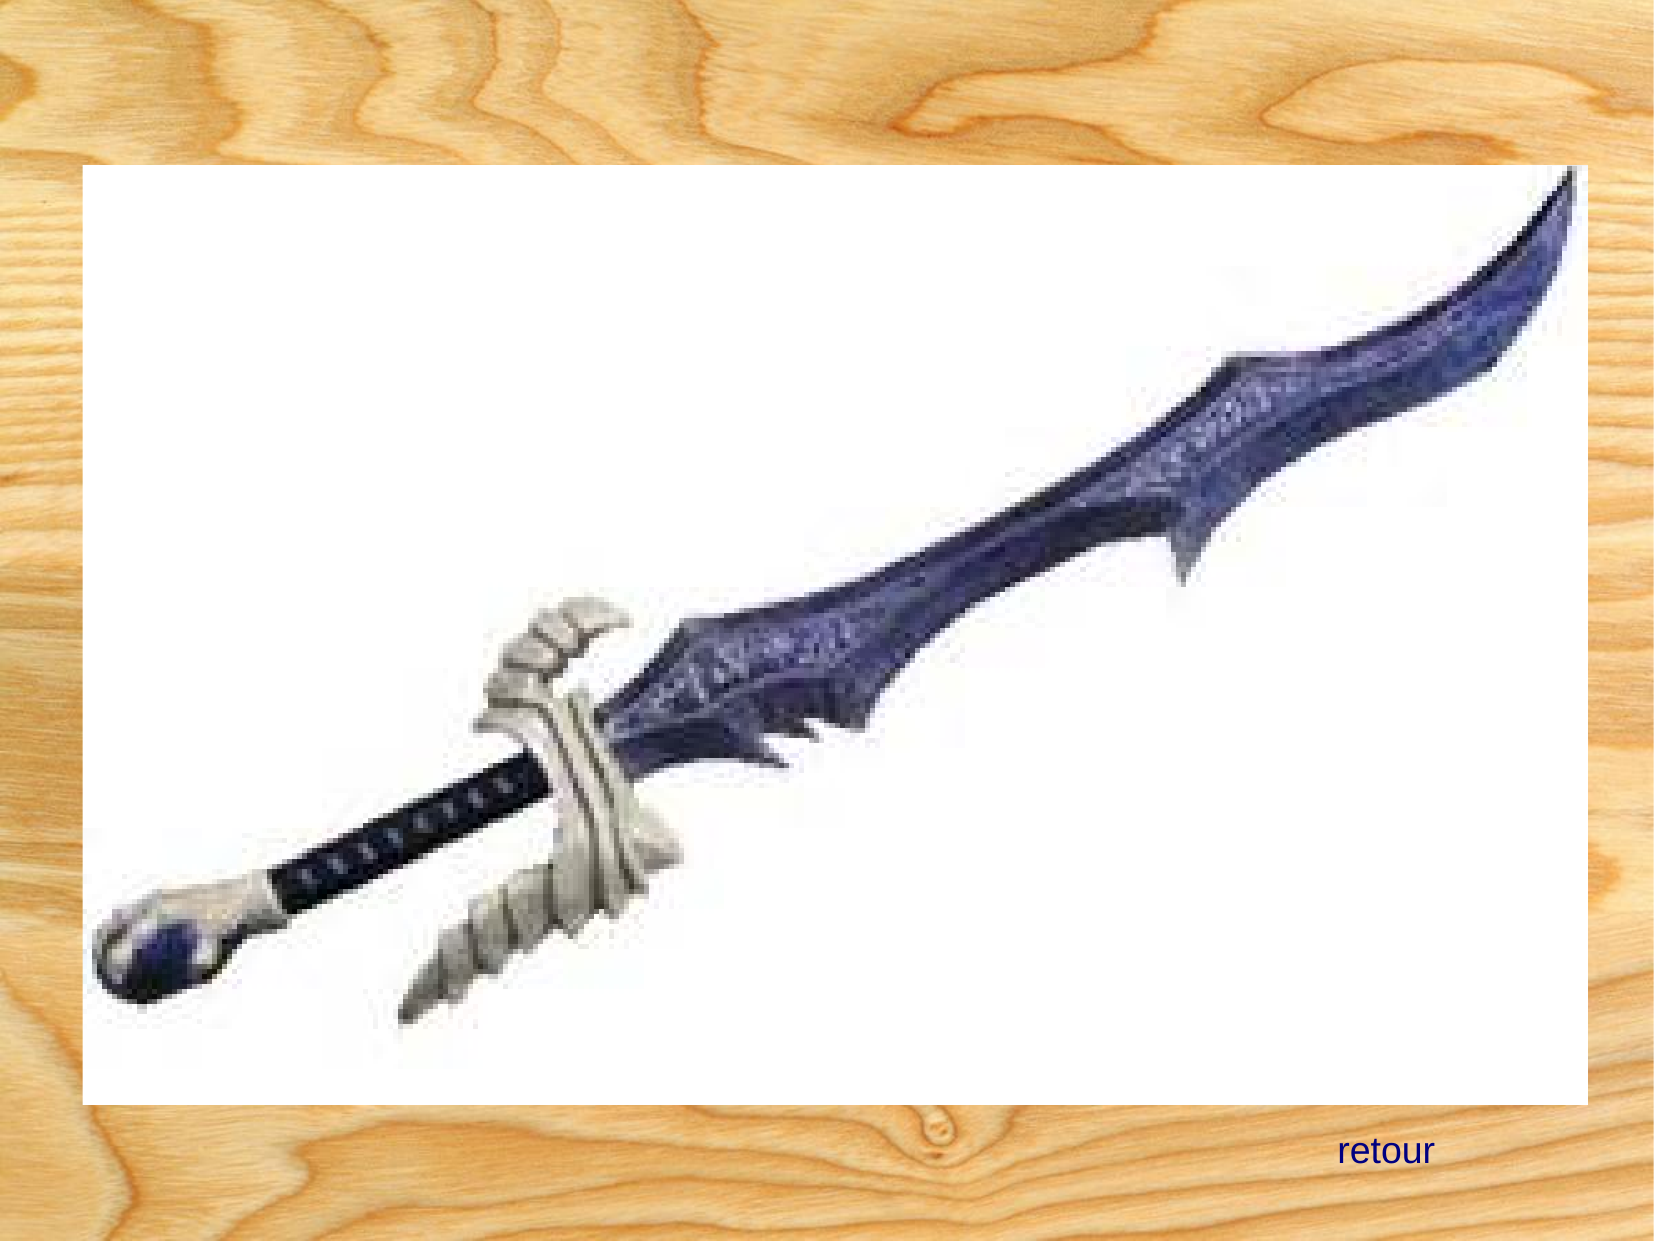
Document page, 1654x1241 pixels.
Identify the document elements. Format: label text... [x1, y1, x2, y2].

text_box retour [1322, 1122, 1654, 1179]
picture [0, 0, 1654, 1241]
